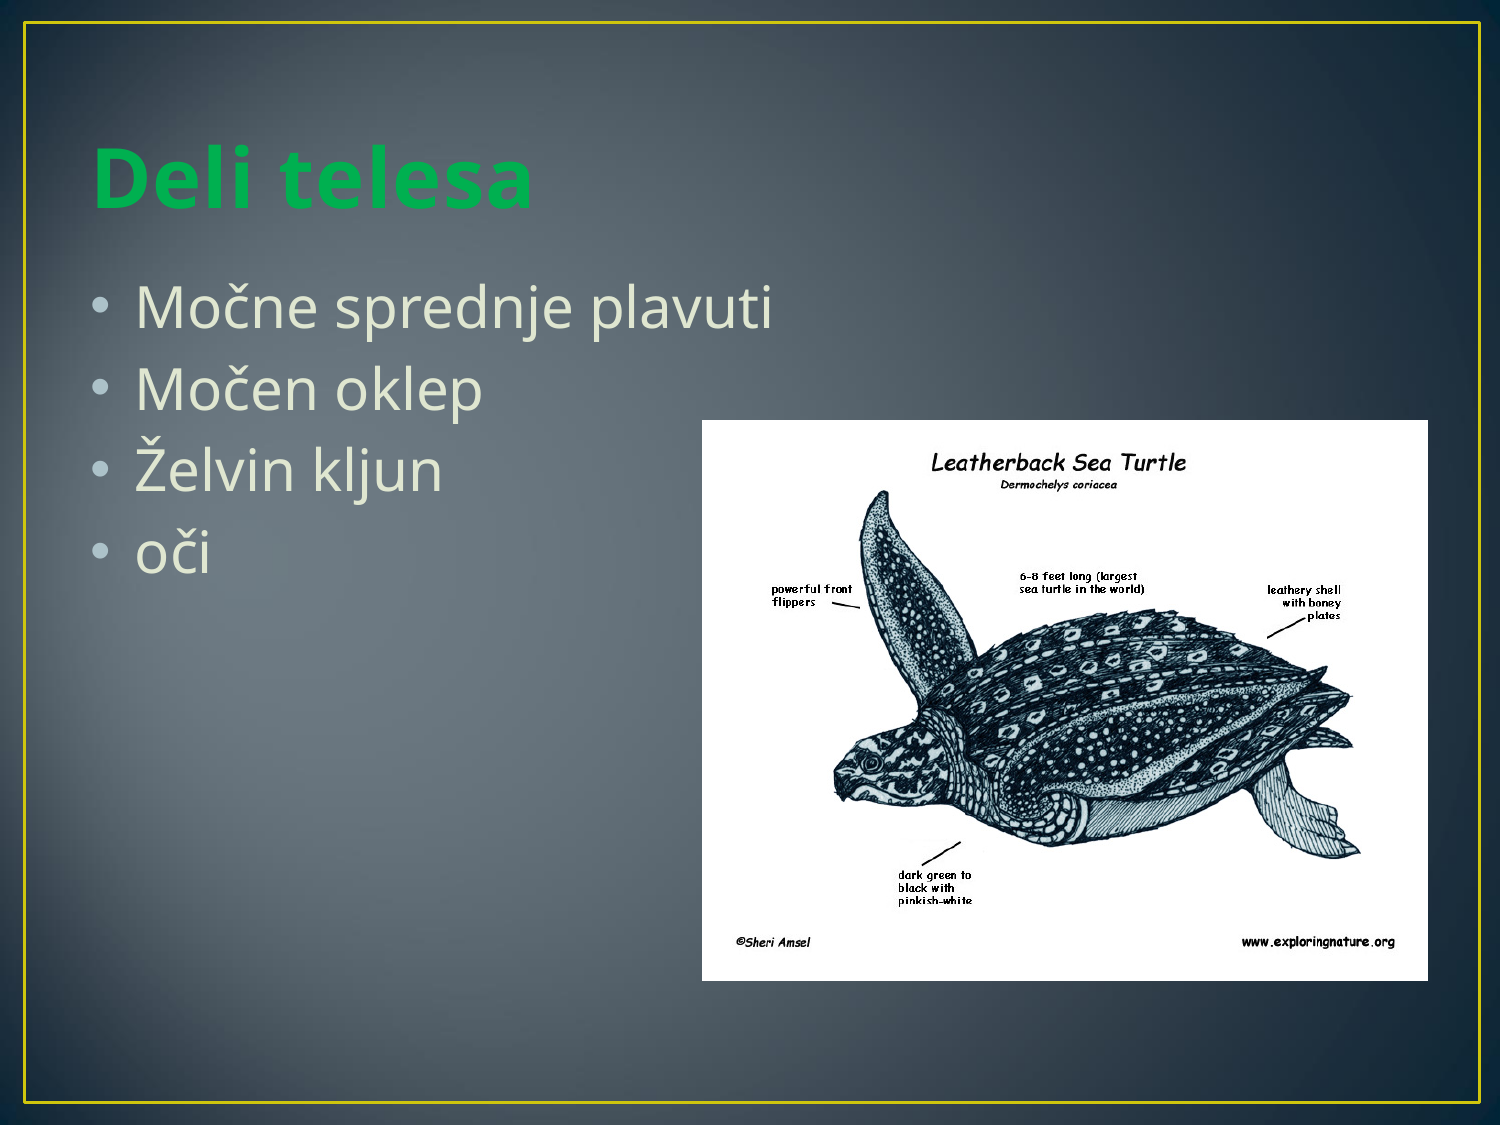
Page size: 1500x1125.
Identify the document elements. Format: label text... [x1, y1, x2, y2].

title Deli telesa [75, 45, 1425, 233]
list Močne sprednje plavuti Močen oklep Želvin kljun oči [75, 262, 1425, 1005]
picture [0, 0, 1500, 1125]
